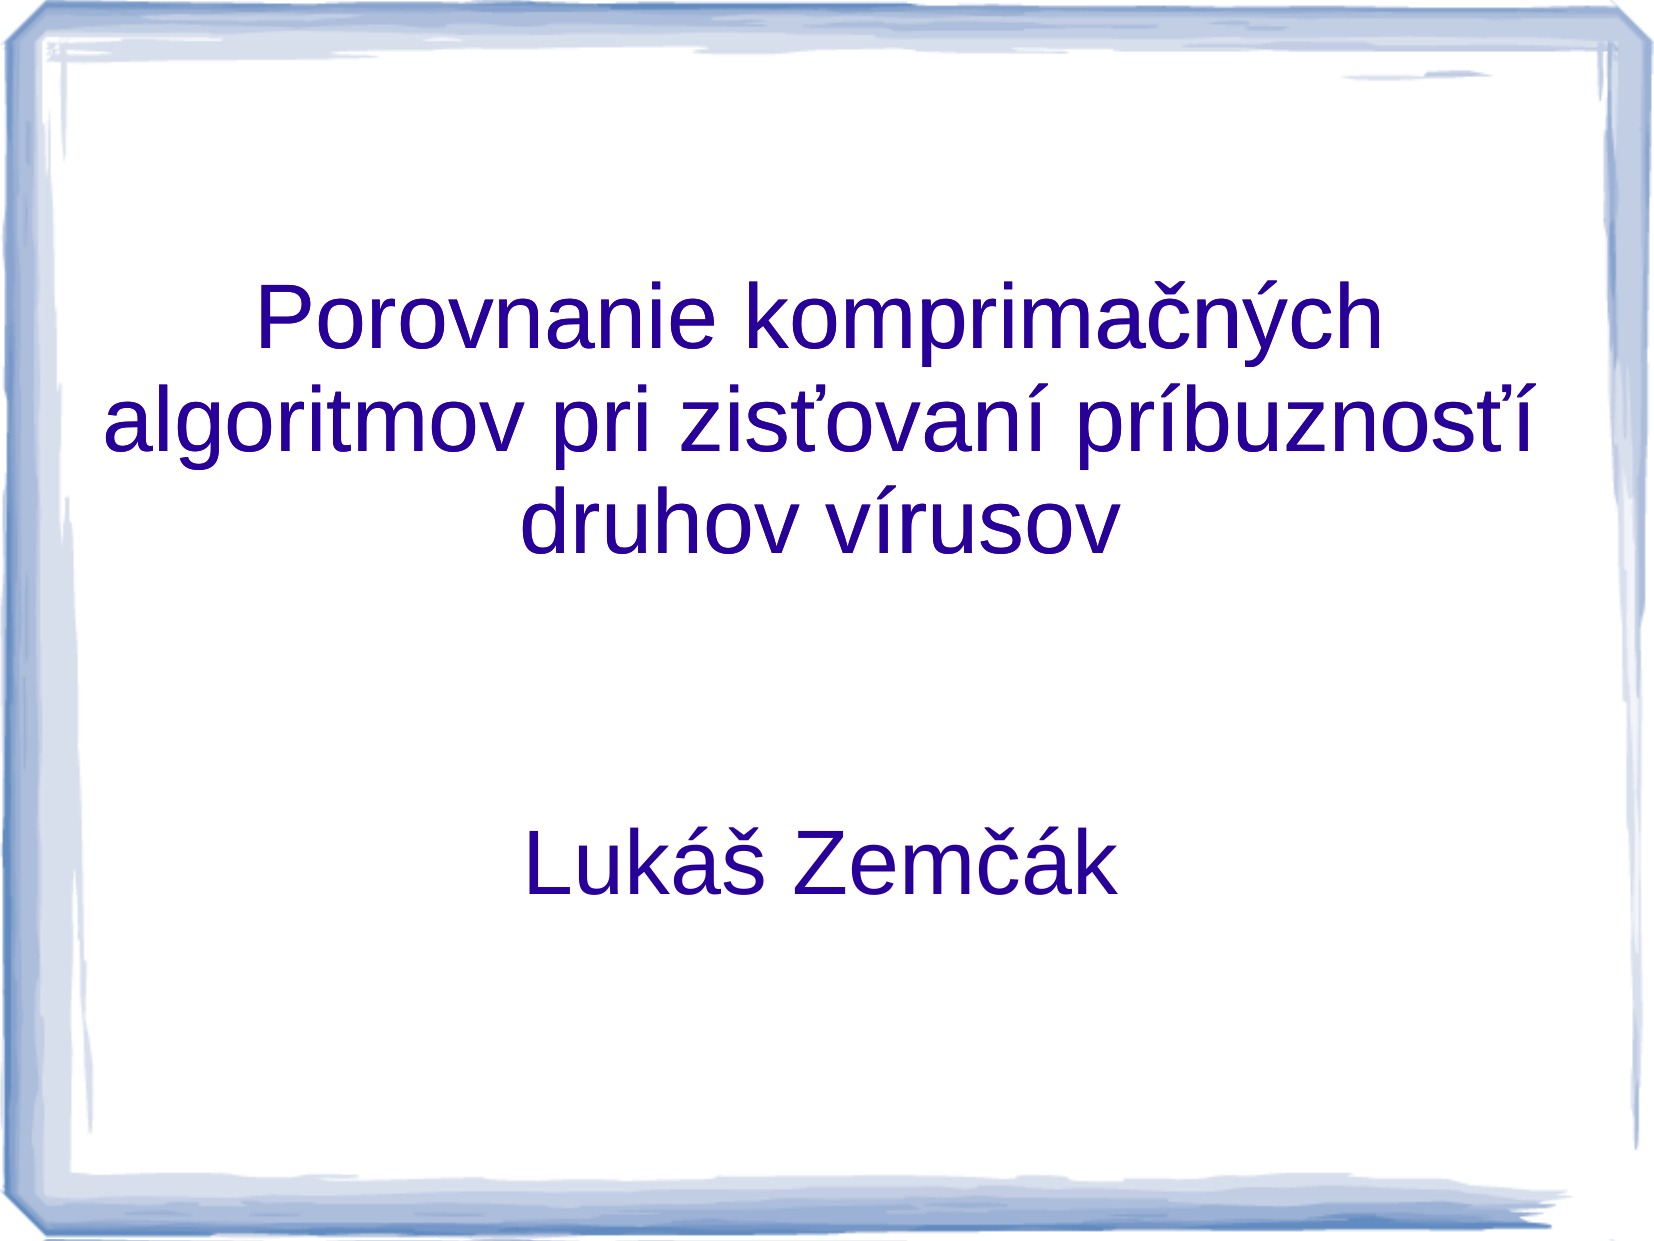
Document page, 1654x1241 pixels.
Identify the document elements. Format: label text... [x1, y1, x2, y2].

title Porovnanie komprimačných algoritmov pri zisťovaní príbuznosťí druhov vírusov [76, 265, 1566, 574]
title Lukáš Zemčák [76, 758, 1565, 967]
picture [0, 0, 1654, 1241]
